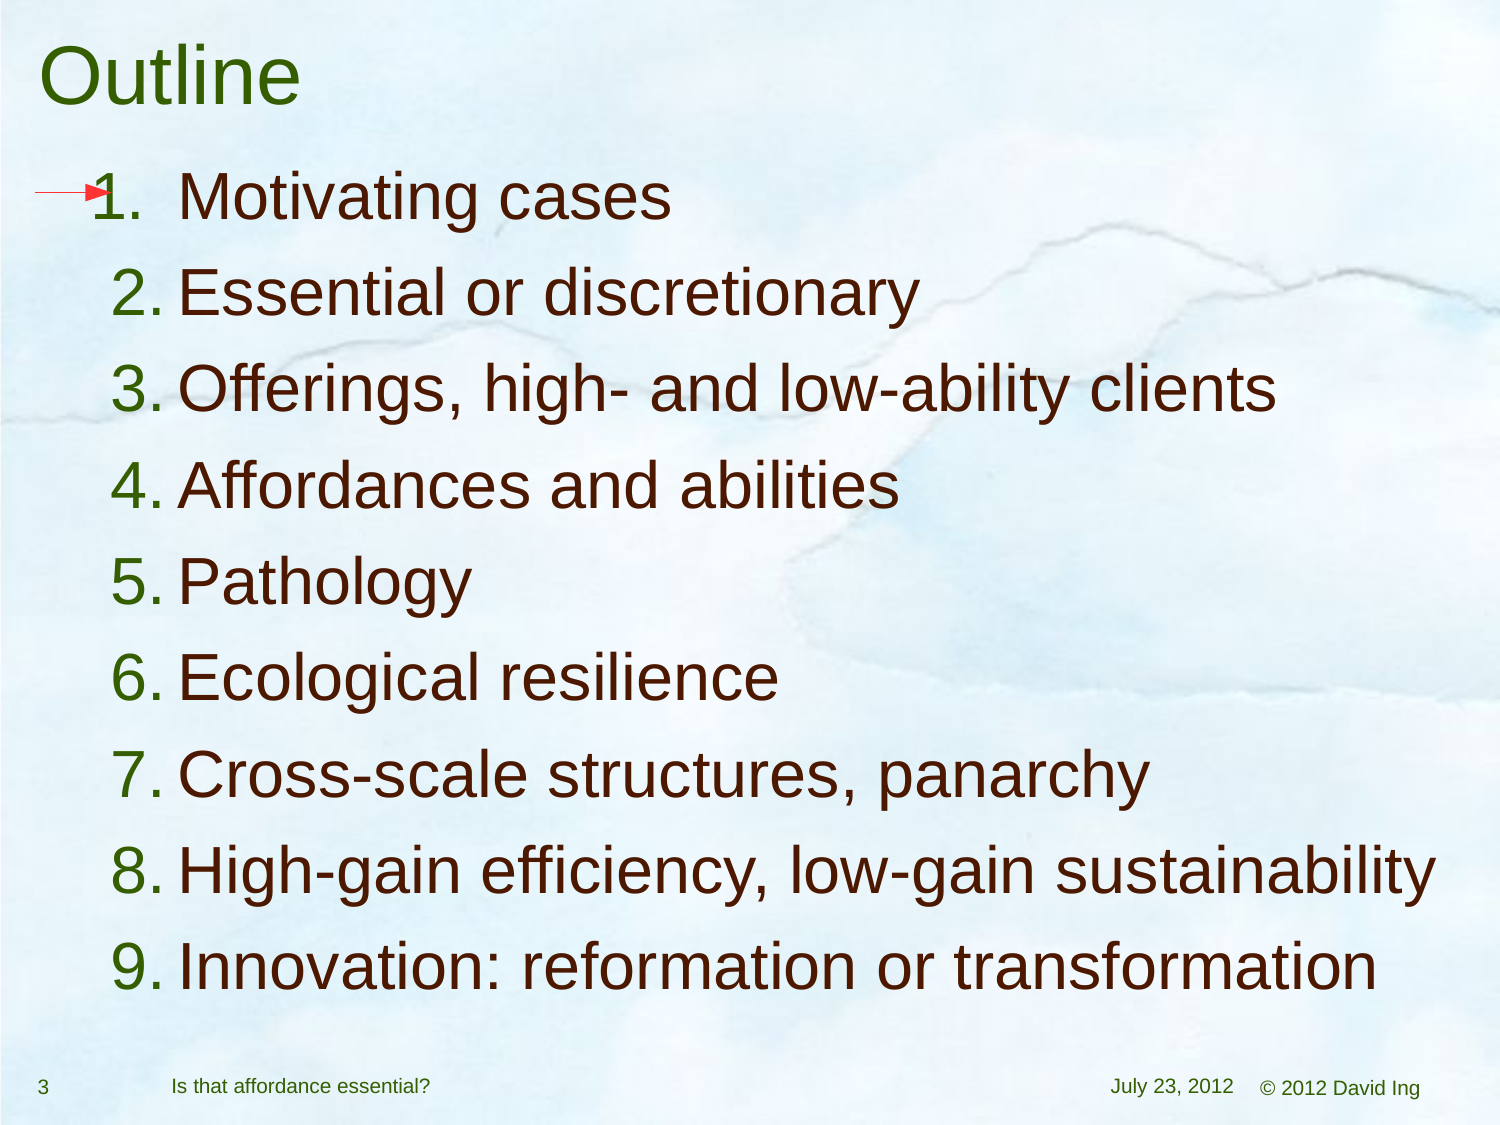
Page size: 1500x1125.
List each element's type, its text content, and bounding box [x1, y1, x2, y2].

table_cell Essential or discretionary [171, 249, 1458, 345]
table_cell 7. [84, 731, 171, 827]
title Outline [37, 37, 1463, 152]
table_cell Pathology [171, 538, 1458, 634]
table_cell 8. [84, 827, 171, 923]
table_cell 5. [84, 538, 171, 634]
table_cell 4. [84, 442, 171, 538]
table_cell 3. [84, 345, 171, 442]
table_cell Affordances and abilities [171, 442, 1458, 538]
table_cell Offerings, high- and low-ability clients [171, 345, 1458, 442]
table_cell 9. [84, 923, 171, 1020]
table_cell 2. [84, 249, 171, 345]
table_cell Ecological resilience [171, 634, 1458, 731]
table_header 1. [84, 153, 171, 249]
picture [0, 0, 1500, 1125]
table_cell 6. [84, 634, 171, 731]
table_cell Cross-scale structures, panarchy [171, 731, 1458, 827]
table_cell Innovation: reformation or transformation [171, 923, 1458, 1020]
table_cell High-gain efficiency, low-gain sustainability [171, 827, 1458, 923]
table_header Motivating cases [171, 153, 1458, 249]
